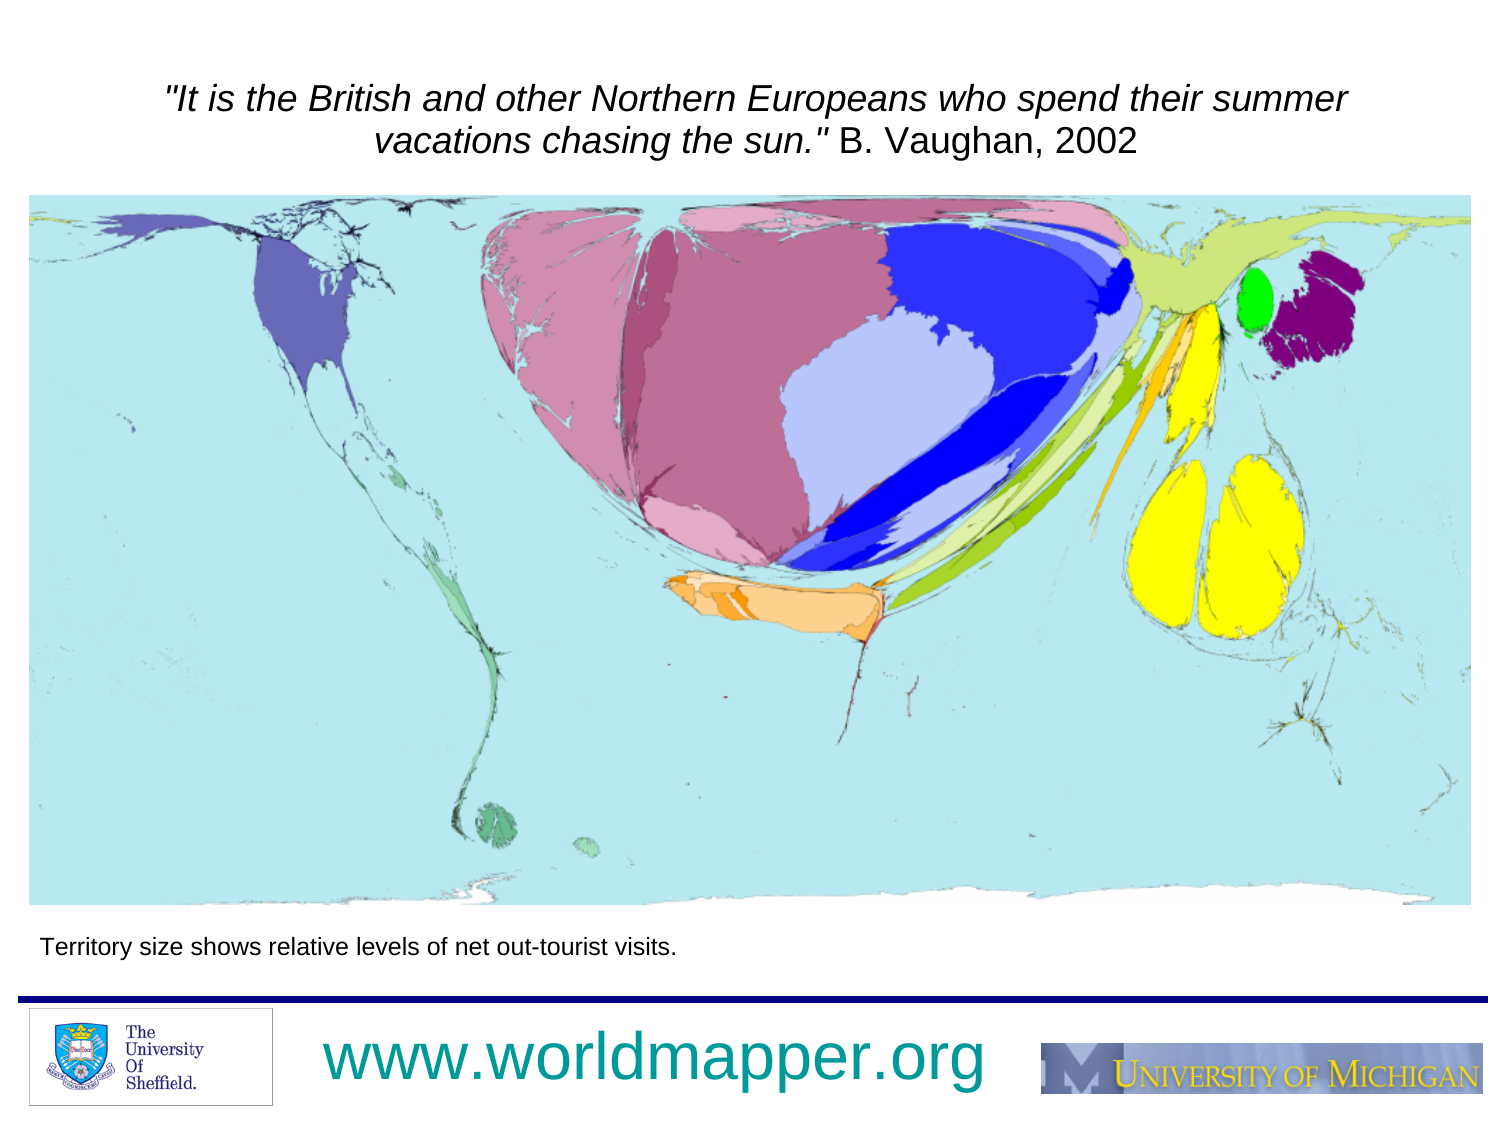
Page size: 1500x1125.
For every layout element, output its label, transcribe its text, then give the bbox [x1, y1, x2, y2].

picture [29, 195, 1471, 905]
picture [29, 1008, 273, 1106]
picture [1041, 1043, 1483, 1094]
text_box Territory size shows relative levels of net out-tourist visits. [24, 925, 694, 969]
title "It is the British and other Northern Europeans who spend their summer vacations chasing the sun." B. Vaughan, 2002 [76, 42, 1436, 195]
